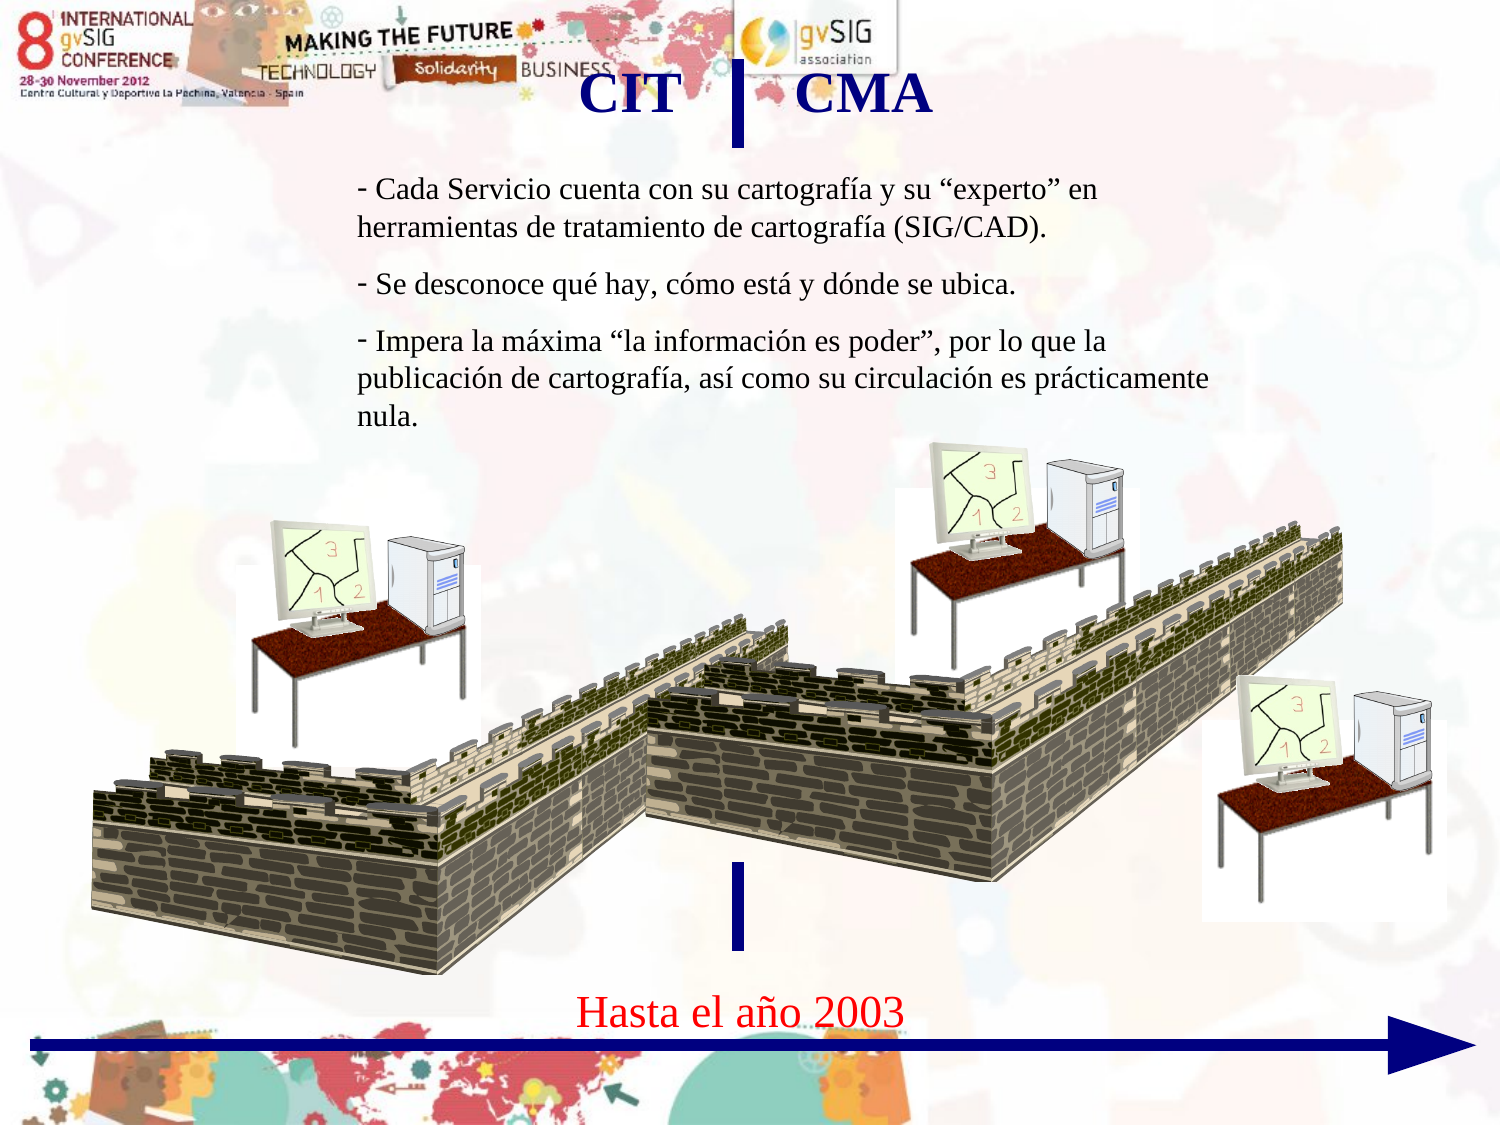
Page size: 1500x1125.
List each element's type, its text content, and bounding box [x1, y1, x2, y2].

chart [1346, 687, 1442, 801]
text_box CMA [779, 47, 957, 133]
chart [380, 532, 475, 602]
chart [1039, 480, 1134, 509]
text_box CIT [519, 47, 697, 133]
text_box Hasta el año 2003 [561, 962, 928, 1039]
picture [0, 0, 1500, 1125]
text_box Cada Servicio cuenta con su cartografía y su “experto” en herramientas de tratamiento de cartografía (SIG/CAD). Se desconoce qué hay, cómo está y dónde se ubica. Impera la máxima “la información es poder”, por lo que la publicación de cartografía, así como su circulación es prácticamente nula. [342, 160, 1253, 480]
